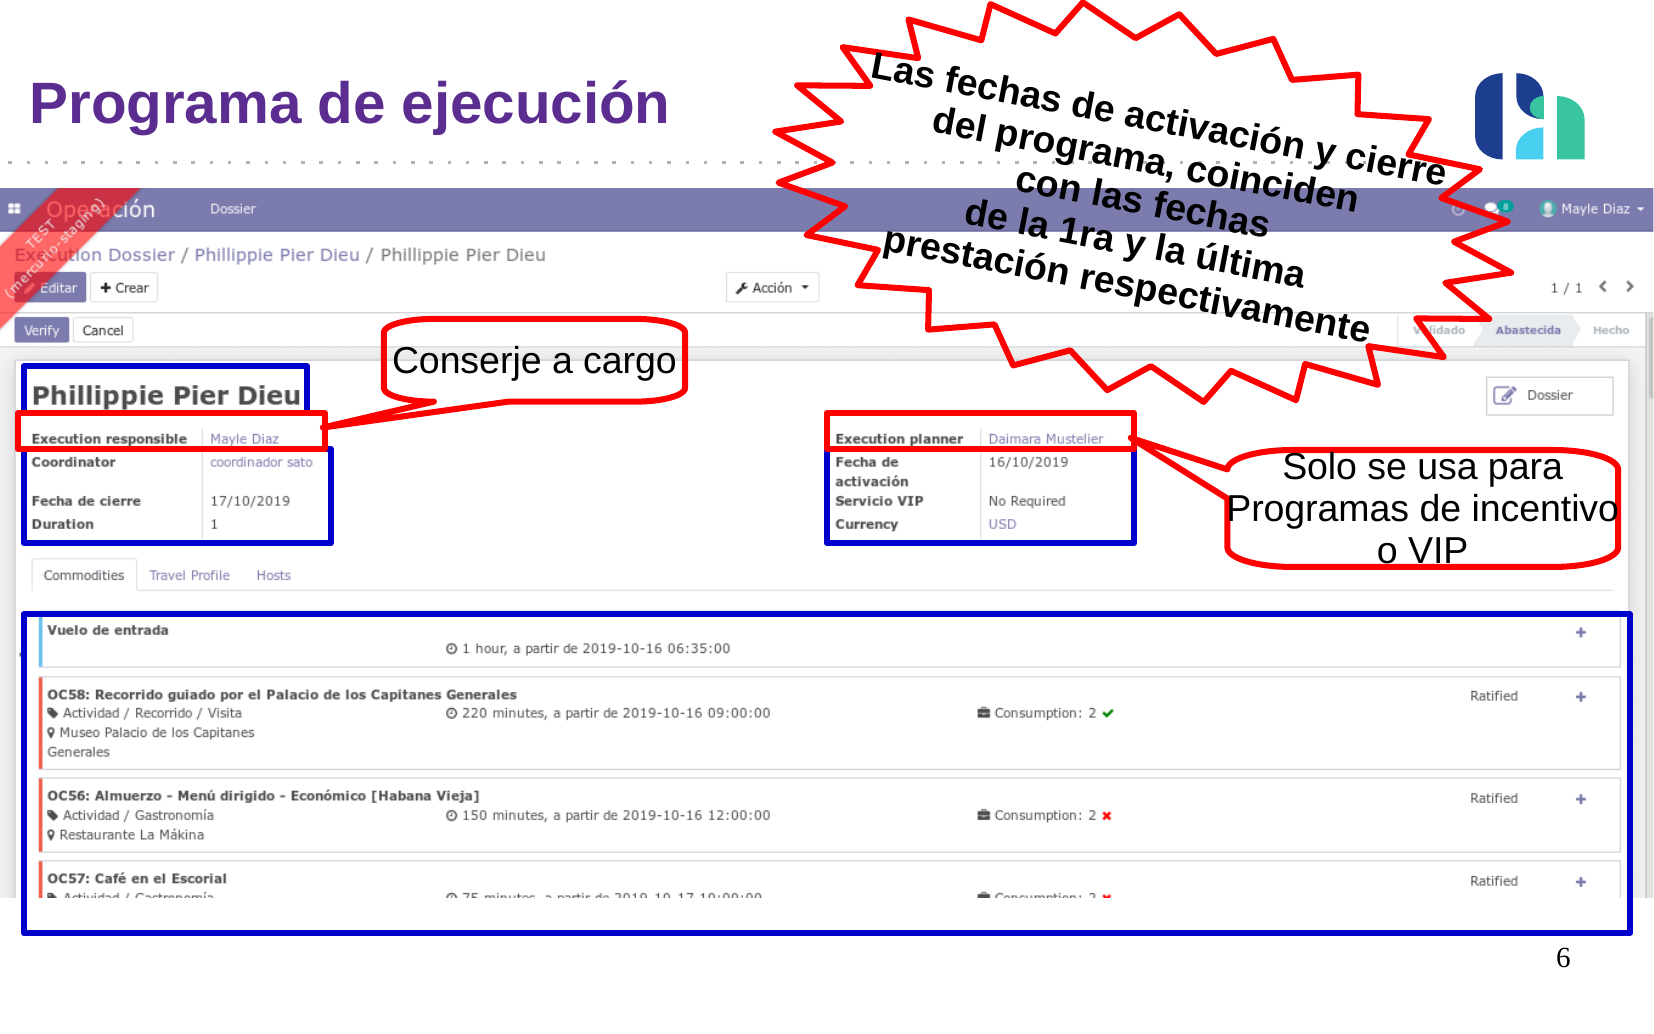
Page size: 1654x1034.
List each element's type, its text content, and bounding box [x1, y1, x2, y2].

text_box Solo se usa para Programas de incentivo o VIP [1130, 437, 1619, 567]
picture [0, 188, 1654, 898]
text_box Programa de ejecución [29, 70, 869, 146]
picture [1474, 73, 1585, 160]
text_box Conserje a cargo [322, 318, 686, 428]
picture [27, 617, 1627, 898]
text_box Las fechas de activación y cierre del programa, coinciden con las fechas de la 1ra y la última prestación respectivamente [775, 2, 1512, 402]
